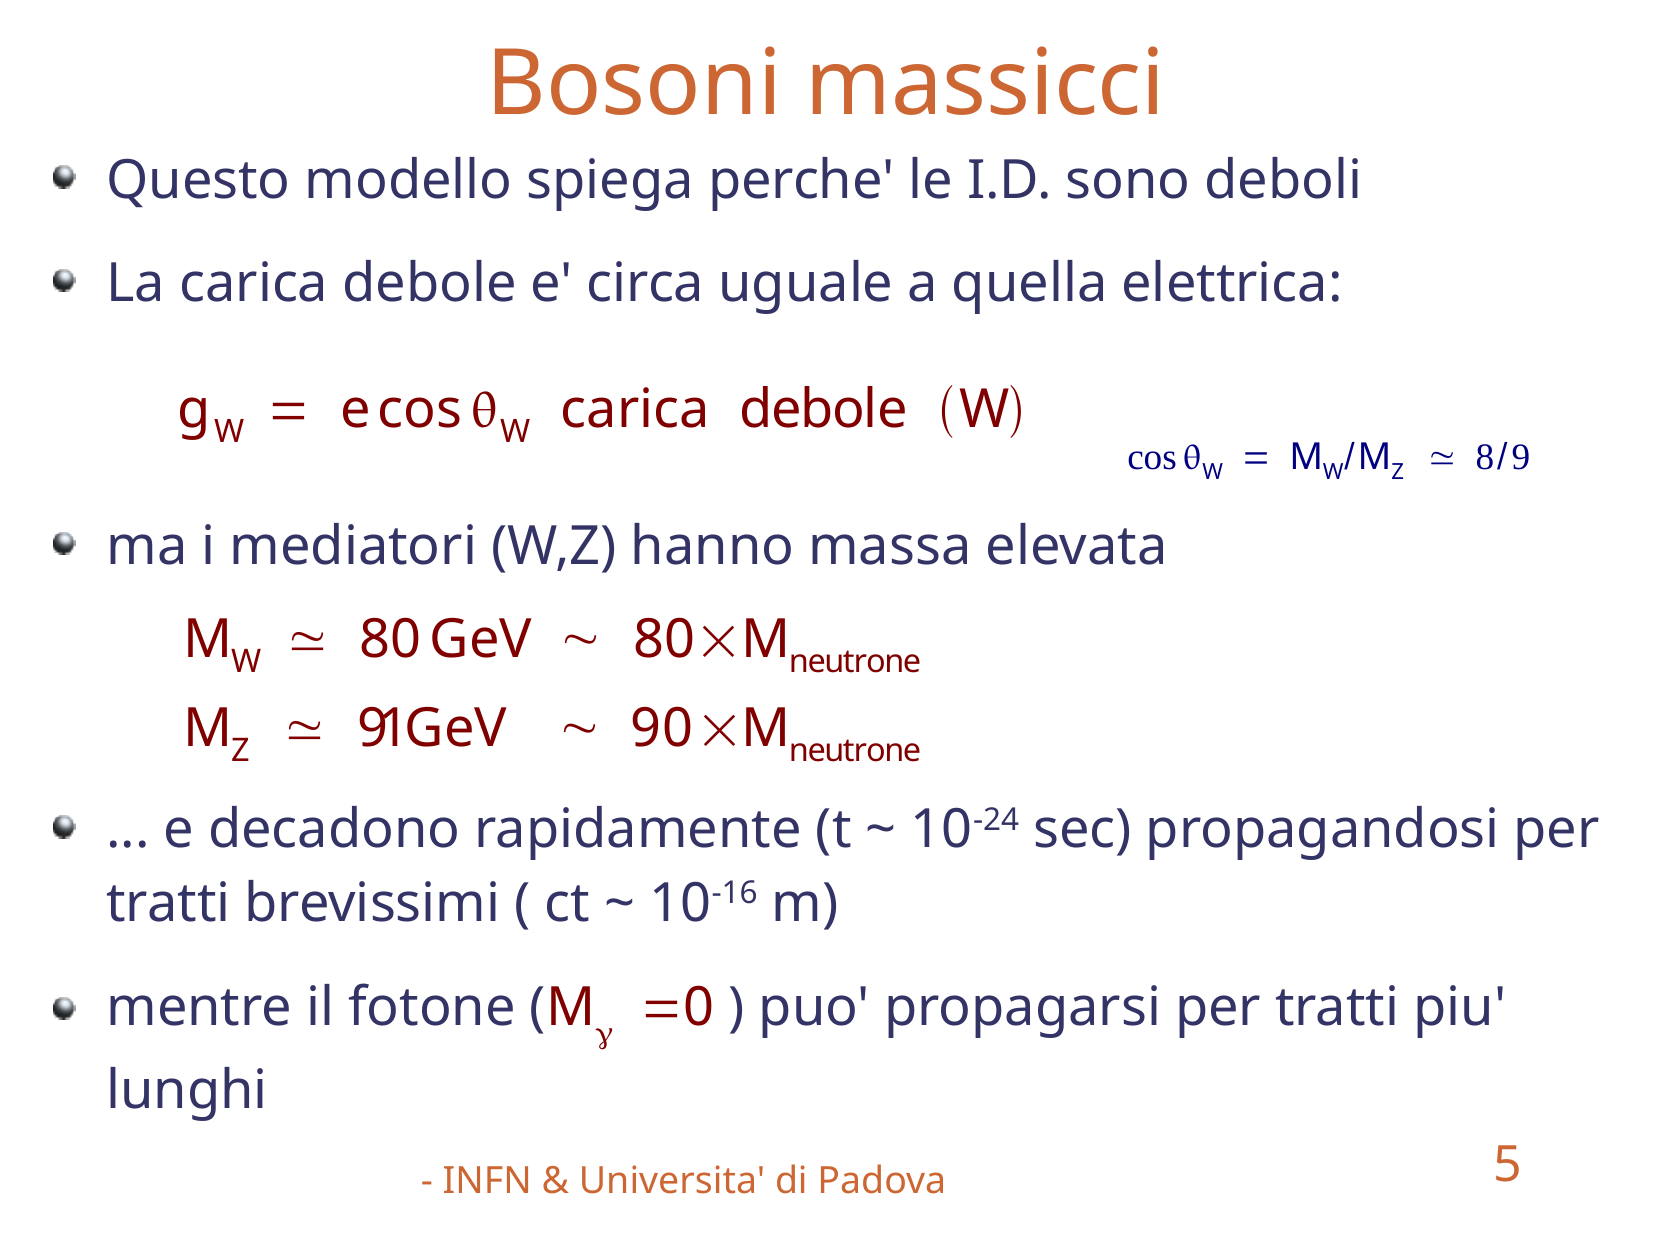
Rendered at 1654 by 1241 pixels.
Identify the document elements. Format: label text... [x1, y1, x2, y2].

list ma i mediatori (W,Z) hanno massa elevata [35, 506, 1524, 591]
chart [177, 607, 927, 692]
chart [1120, 434, 1536, 493]
list Questo modello spiega perche' le I.D. sono deboli La carica debole e' circa uguale a quella elettrica: [35, 140, 1524, 338]
title Bosoni massicci [41, 10, 1613, 148]
chart [165, 376, 1031, 462]
list ... e decadono rapidamente (t ~ 10-24 sec) propagandosi per tratti brevissimi ( ct ~ 10-16 m) mentre il fotone (Mg =0 ) puo' propagarsi per tratti piu' lunghi [35, 789, 1613, 1075]
chart [177, 695, 926, 781]
